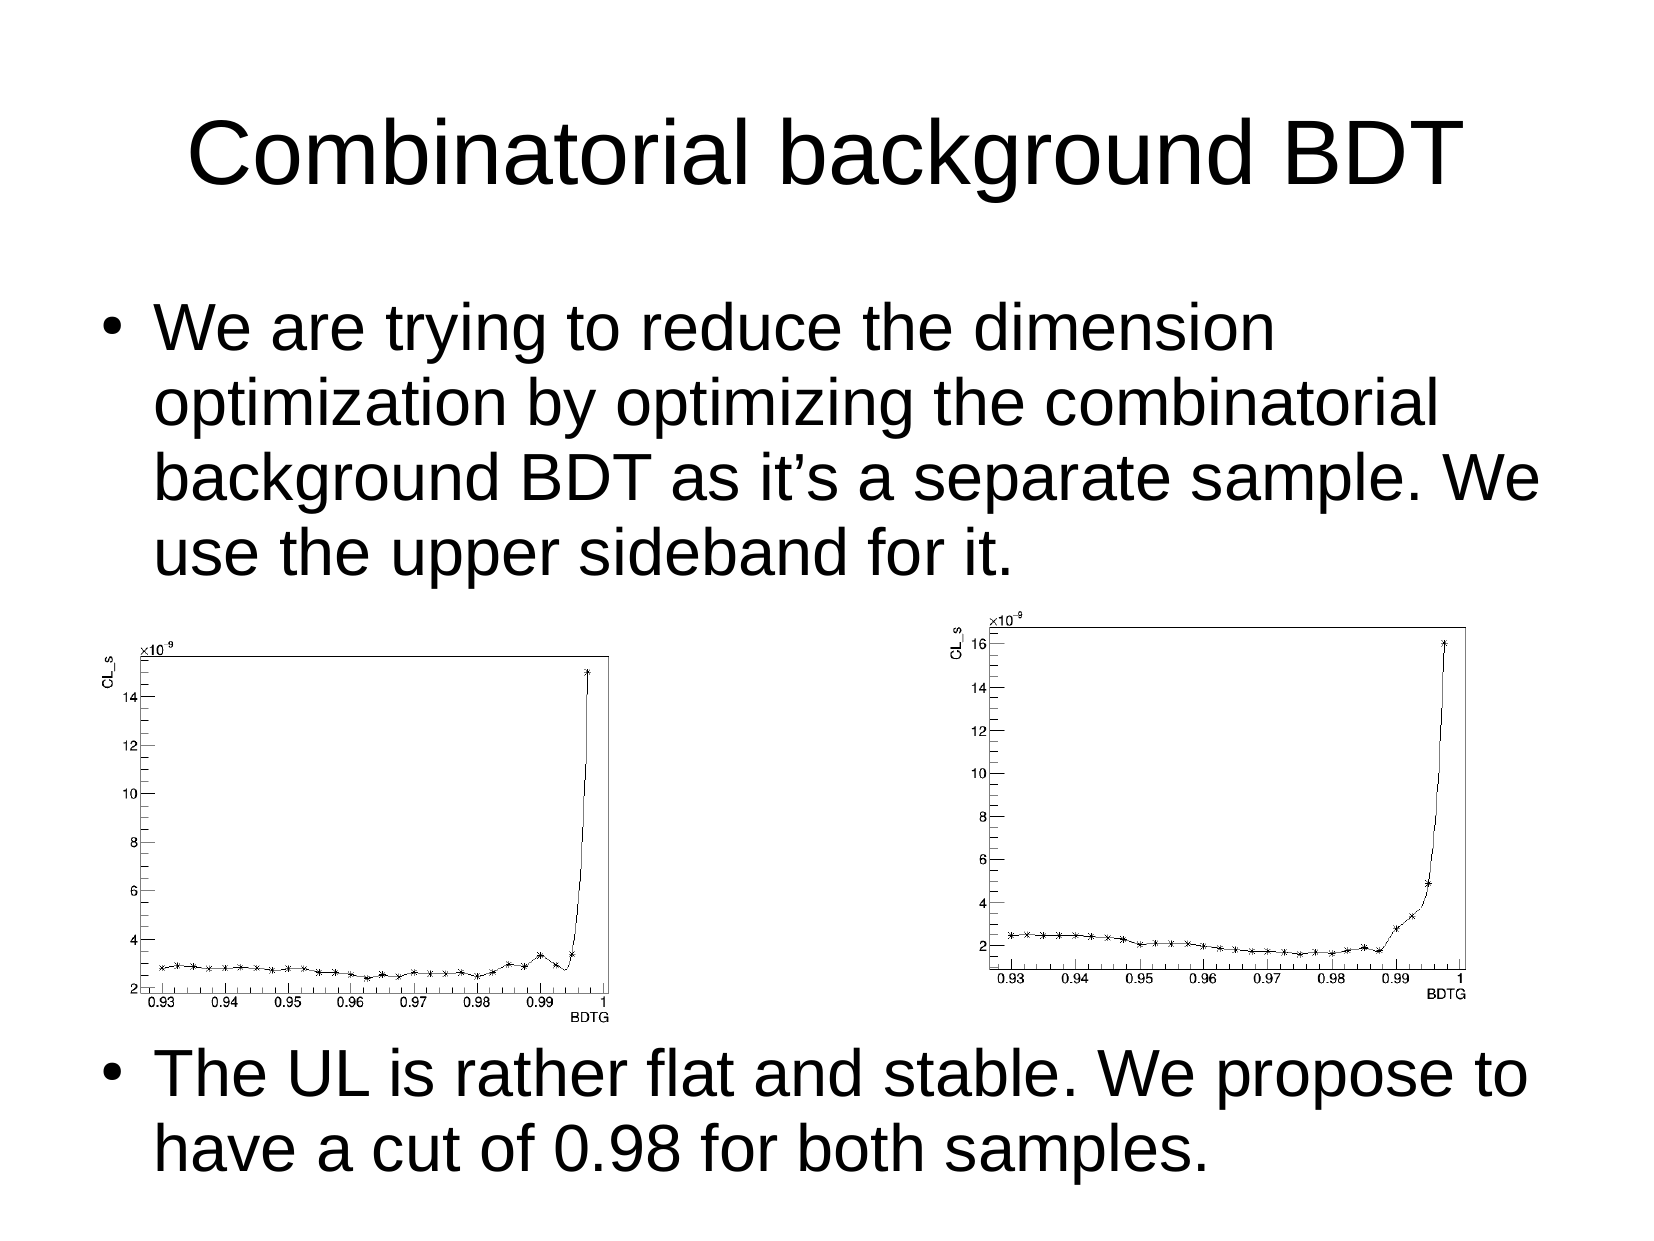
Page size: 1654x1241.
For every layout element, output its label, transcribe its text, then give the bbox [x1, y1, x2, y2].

picture [930, 584, 1525, 1012]
picture [82, 614, 667, 1035]
title Combinatorial background BDT [82, 49, 1571, 257]
list We are trying to reduce the dimension optimization by optimizing the combinatorial background BDT as it’s a separate sample. We use the upper sideband for it. The UL is rather flat and stable. We propose to have a cut of 0.98 for both samples. [82, 290, 1571, 1201]
